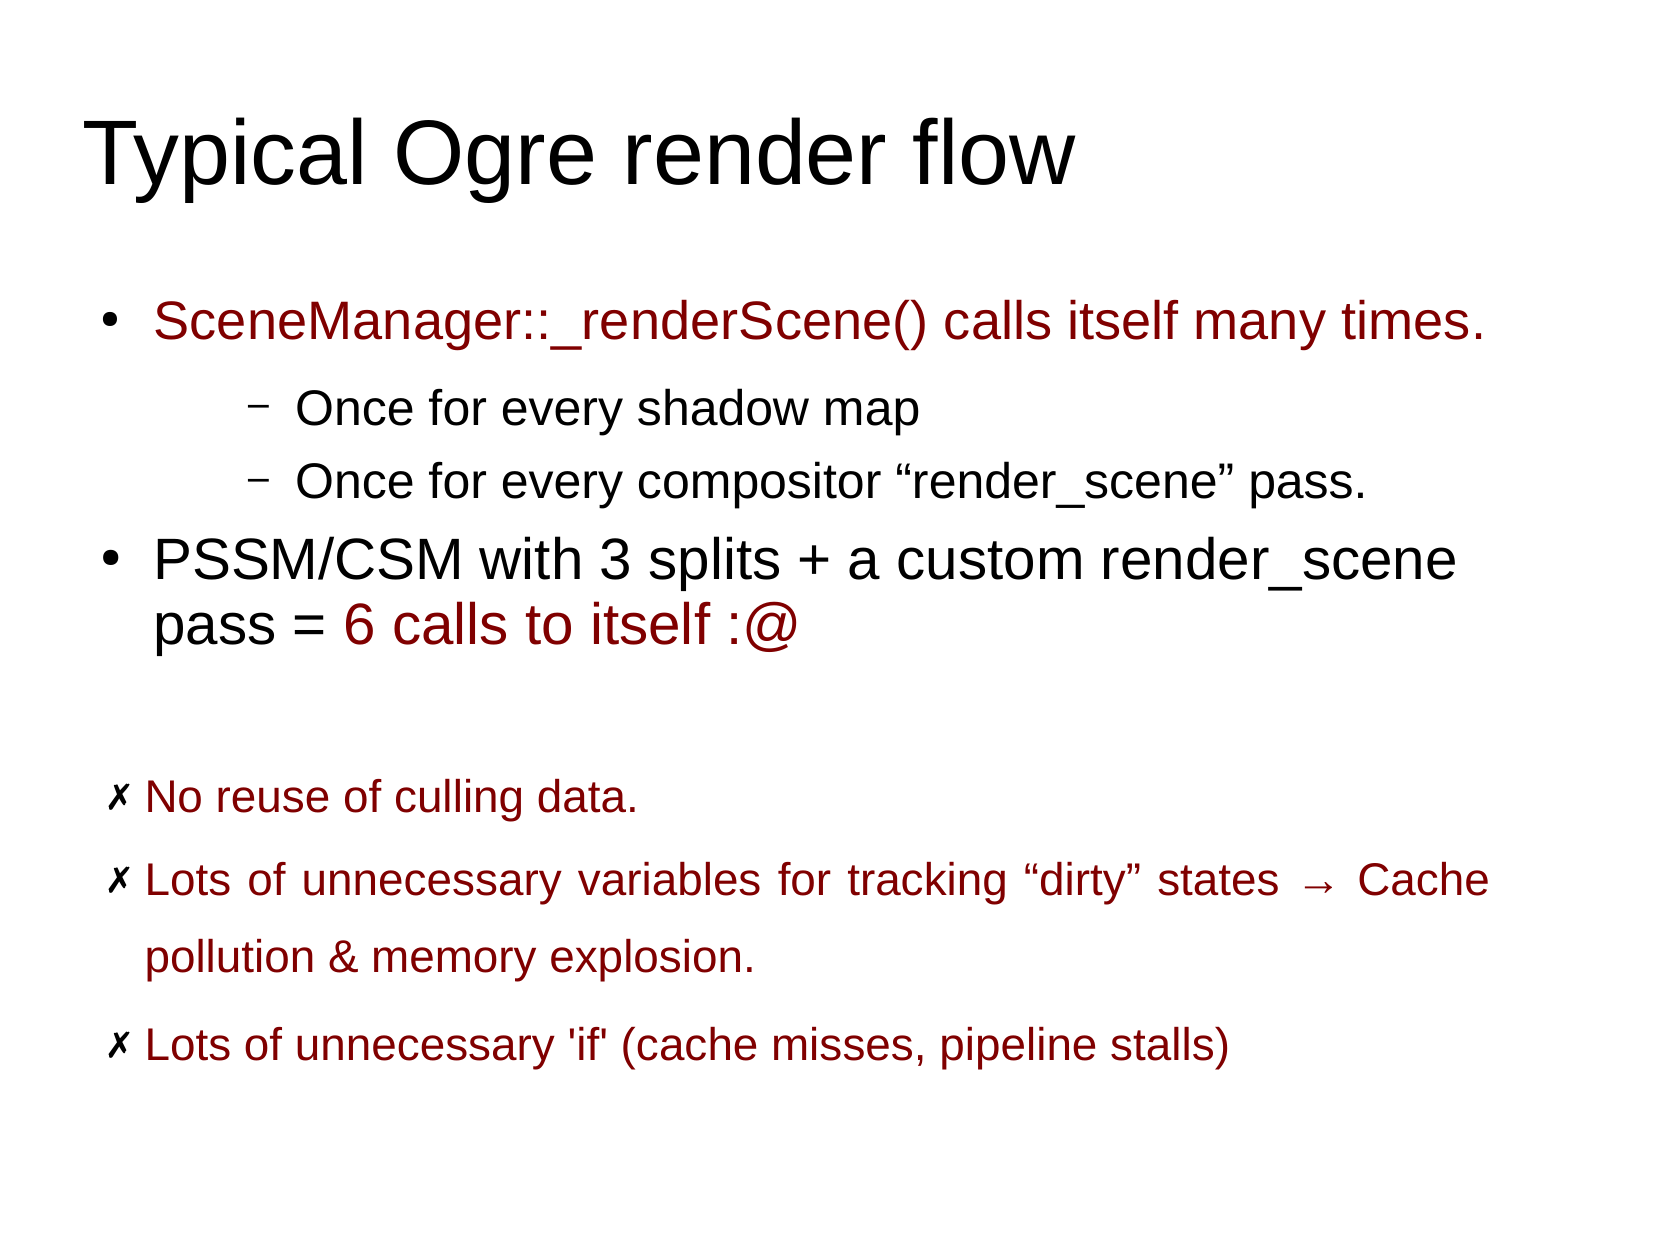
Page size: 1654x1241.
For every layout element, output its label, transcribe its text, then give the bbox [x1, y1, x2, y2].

list SceneManager::_renderScene() calls itself many times. Once for every shadow map Once for every compositor “render_scene” pass. PSSM/CSM with 3 splits + a custom render_scene pass = 6 calls to itself :@ [151, 964, 523, 975]
text_box No reuse of culling data. [59, 738, 1506, 805]
text_box Lots of unnecessary 'if' (cache misses, pipeline stalls) [59, 986, 1506, 1075]
list SceneManager::_renderScene() calls itself many times. Once for every shadow map Once for every compositor “render_scene” pass. PSSM/CSM with 3 splits + a custom render_scene pass = 6 calls to itself :@ [82, 805, 516, 820]
text_box Lots of unnecessary variables for tracking “dirty” states → Cache pollution & memory explosion. [59, 820, 1506, 964]
list SceneManager::_renderScene() calls itself many times. Once for every shadow map Once for every compositor “render_scene” pass. PSSM/CSM with 3 splits + a custom render_scene pass = 6 calls to itself :@ [82, 290, 1571, 975]
title Typical Ogre render flow [82, 49, 1571, 257]
